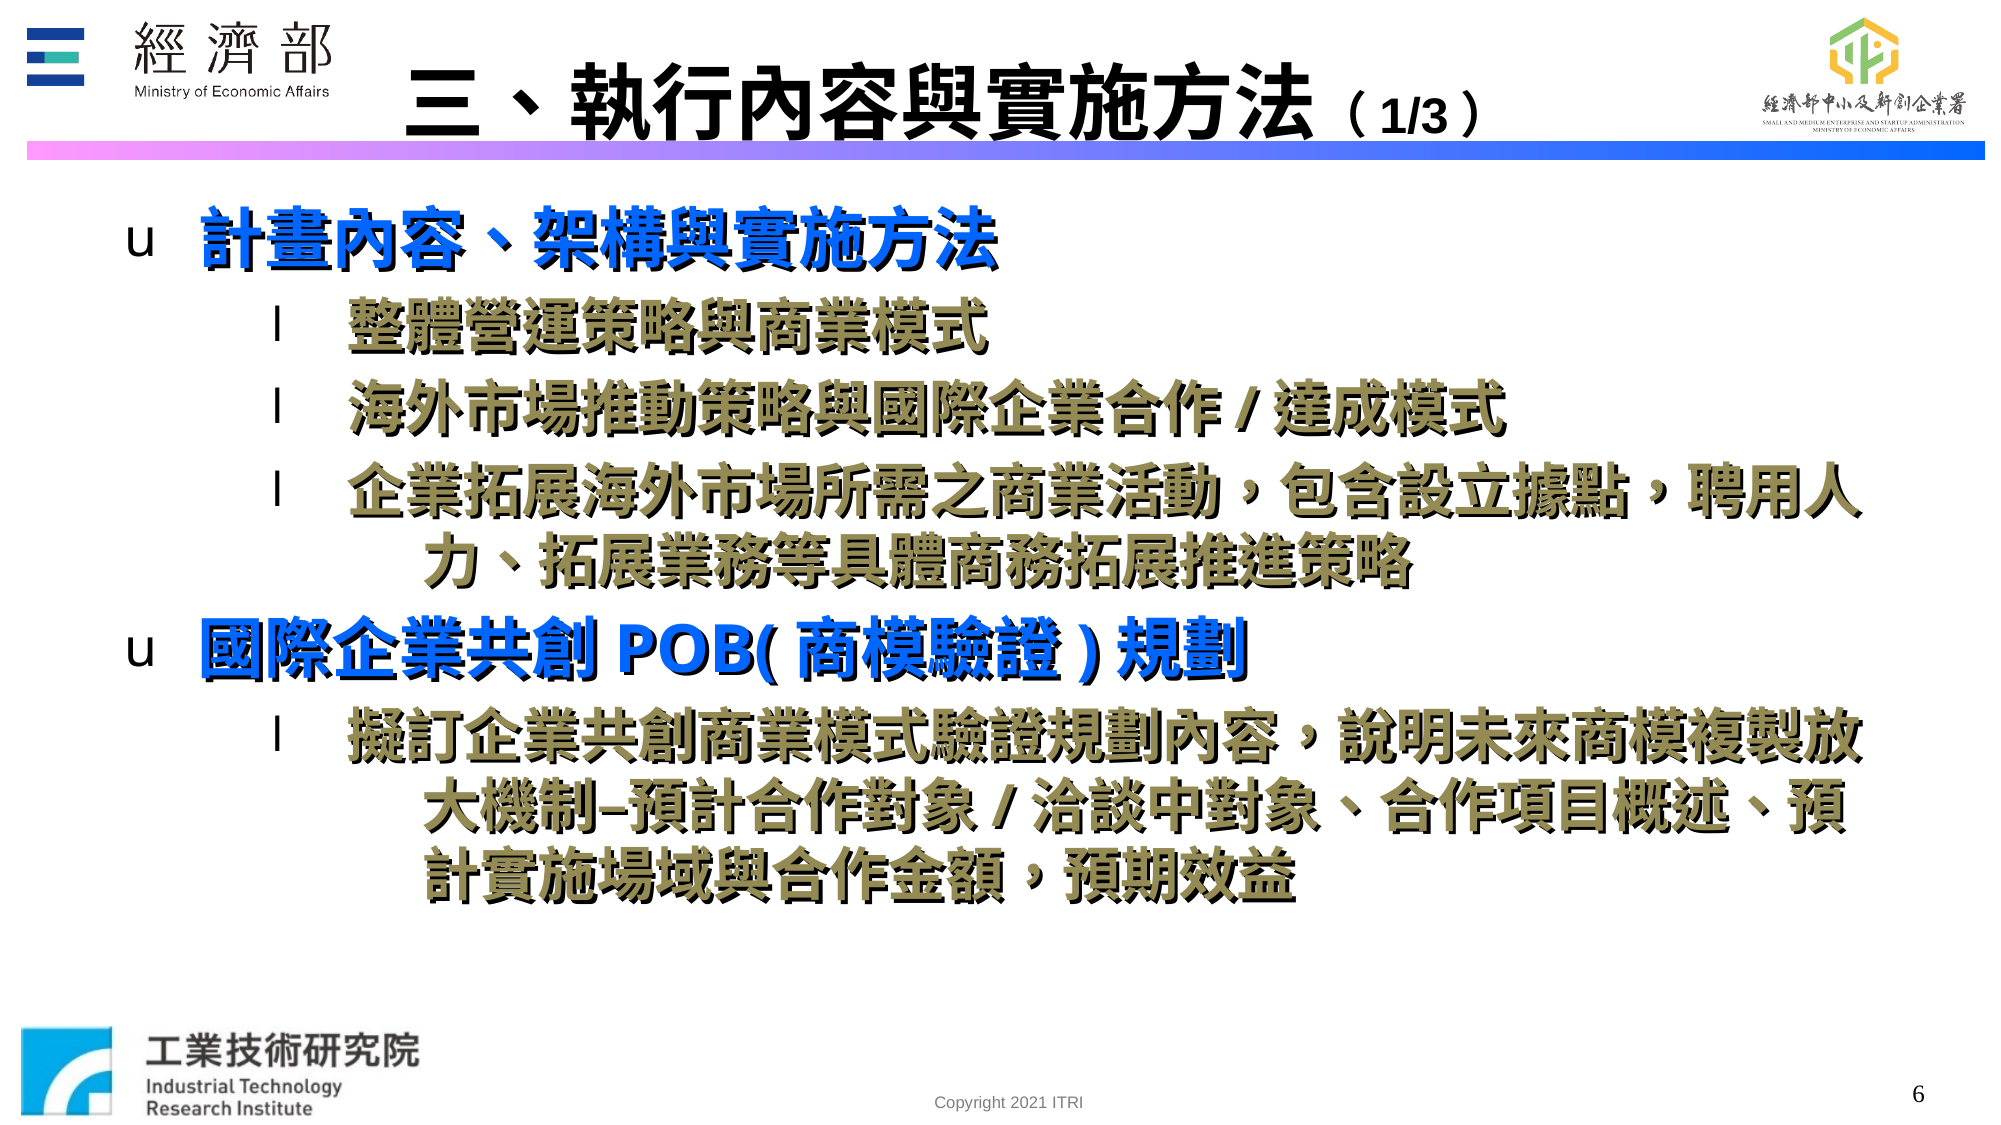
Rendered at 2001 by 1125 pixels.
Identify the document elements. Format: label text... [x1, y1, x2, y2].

text_box 6 [1897, 1070, 1983, 1121]
text_box 三、執行內容與實施方法（1/3） [271, 22, 1641, 127]
list 計畫內容、架構與實施方法 整體營運策略與商業模式 海外市場推動策略與國際企業合作/達成模式 企業拓展海外市場所需之商業活動，包含設立據點，聘用人力、拓展業務等具體商務拓展推進策略 國際企業共創POB(商模驗證)規劃 擬訂企業共創商業模式驗證規劃內容，說明未來商模複製放大機制–預計合作對象/洽談中對象、合作項目概述、預計實施場域與合作金額，預期效益 [121, 193, 1881, 1032]
table_cell 20% [1602, 141, 1606, 159]
